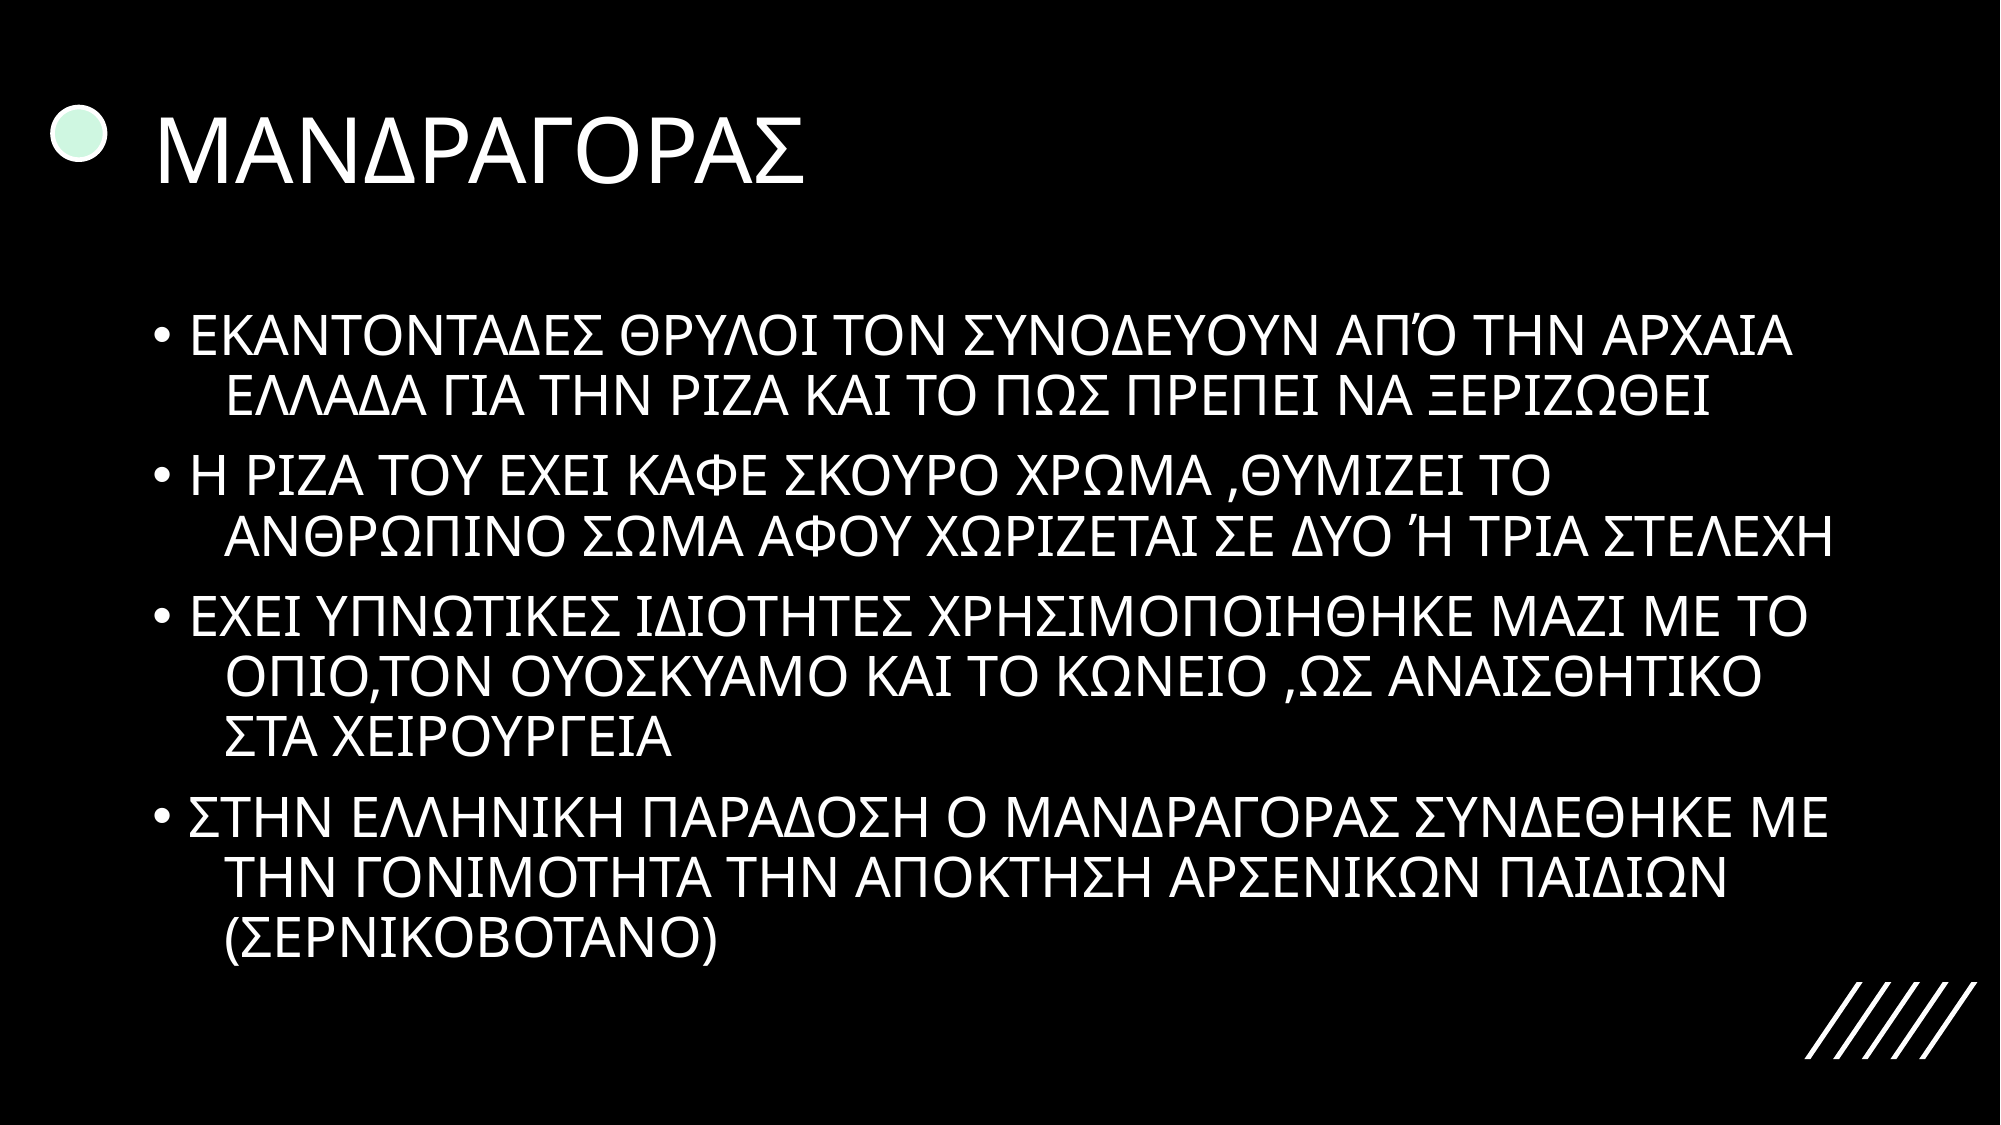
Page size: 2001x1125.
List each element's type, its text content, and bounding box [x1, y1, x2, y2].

list ΕΚΑΝΤΟΝΤΑΔΕΣ ΘΡΥΛΟΙ ΤΟΝ ΣΥΝΟΔΕΥΟΥΝ ΑΠΌ ΤΗΝ ΑΡΧΑΙΑ ΕΛΛΑΔΑ ΓΙΑ ΤΗΝ ΡΙΖΑ ΚΑΙ ΤΟ ΠΩΣ ΠΡΕΠΕΙ ΝΑ ΞΕΡΙΖΩΘΕΙ Η ΡΙΖΑ ΤΟΥ ΕΧΕΙ ΚΑΦΕ ΣΚΟΥΡΟ ΧΡΩΜΑ ,ΘΥΜΙΖΕΙ ΤΟ ΑΝΘΡΩΠΙΝΟ ΣΩΜΑ ΑΦΟΥ ΧΩΡΙΖΕΤΑΙ ΣΕ ΔΥΟ Ή ΤΡΙΑ ΣΤΕΛΕΧΗ ΕΧΕΙ ΥΠΝΩΤΙΚΕΣ ΙΔΙΟΤΗΤΕΣ ΧΡΗΣΙΜΟΠΟΙΗΘΗΚΕ ΜΑΖΙ ΜΕ ΤΟ ΟΠΙΟ,ΤΟΝ ΟΥΟΣΚΥΑΜΟ ΚΑΙ ΤΟ ΚΩΝΕΙΟ ,ΩΣ ΑΝΑΙΣΘΗΤΙΚΟ ΣΤΑ ΧΕΙΡΟΥΡΓΕΙΑ ΣΤΗΝ ΕΛΛΗΝΙΚΗ ΠΑΡΑΔΟΣΗ Ο ΜΑΝΔΡΑΓΟΡΑΣ ΣΥΝΔΕΘΗΚΕ ΜΕ ΤΗΝ ΓΟΝΙΜΟΤΗΤΑ ΤΗΝ ΑΠΟΚΤΗΣΗ ΑΡΣΕΝΙΚΩΝ ΠΑΙΔΙΩΝ (ΣΕΡΝΙΚΟΒΟΤΑΝΟ) [137, 299, 1863, 1014]
title ΜΑΝΔΡΑΓΟΡΑΣ [137, 59, 1033, 249]
